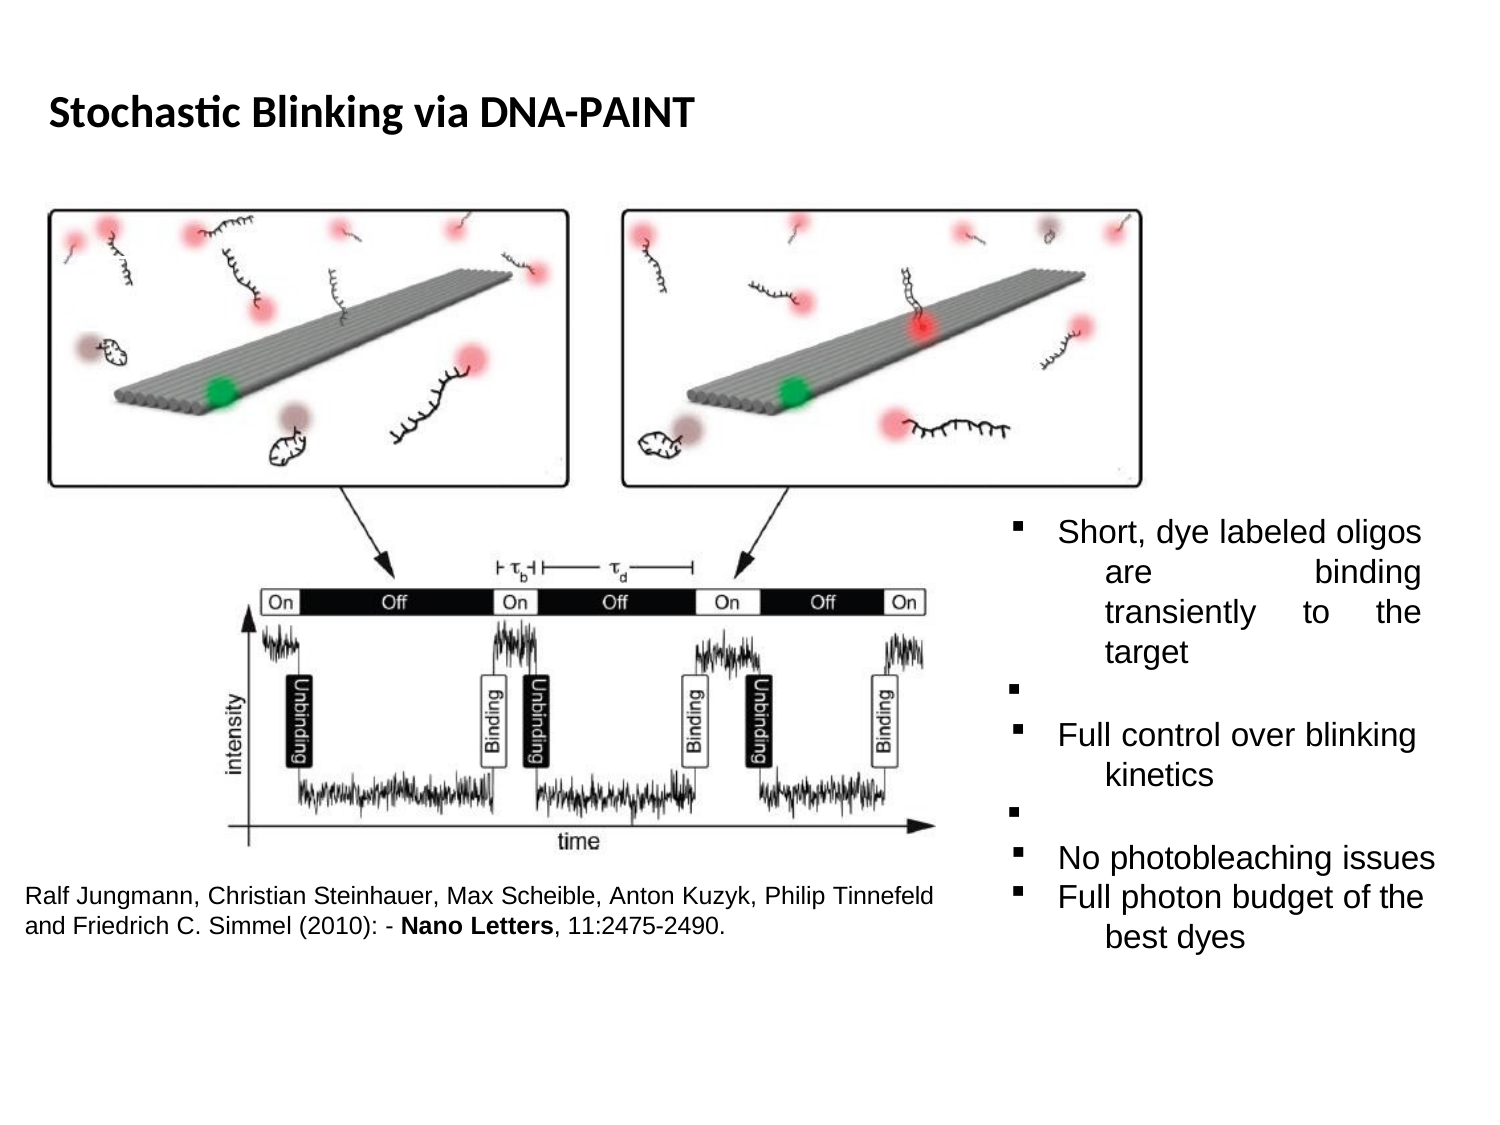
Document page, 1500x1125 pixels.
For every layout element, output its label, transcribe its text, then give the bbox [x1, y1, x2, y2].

text_box Full photon budget of the best dyes [1006, 873, 1427, 958]
text_box Short, dye labeled oligos are binding transiently to the target Full control over blinking kinetics No photobleaching issues [1006, 508, 1440, 836]
picture [45, 201, 1148, 855]
text_box Ralf Jungmann, Christian Steinhauer, Max Scheible, Anton Kuzyk, Philip Tinnefeld and Friedrich C. Simmel (2010): - Nano Letters, 11:2475-2490. [22, 877, 982, 942]
title Stochastic Blinking via DNA-PAINT [31, 27, 1469, 152]
